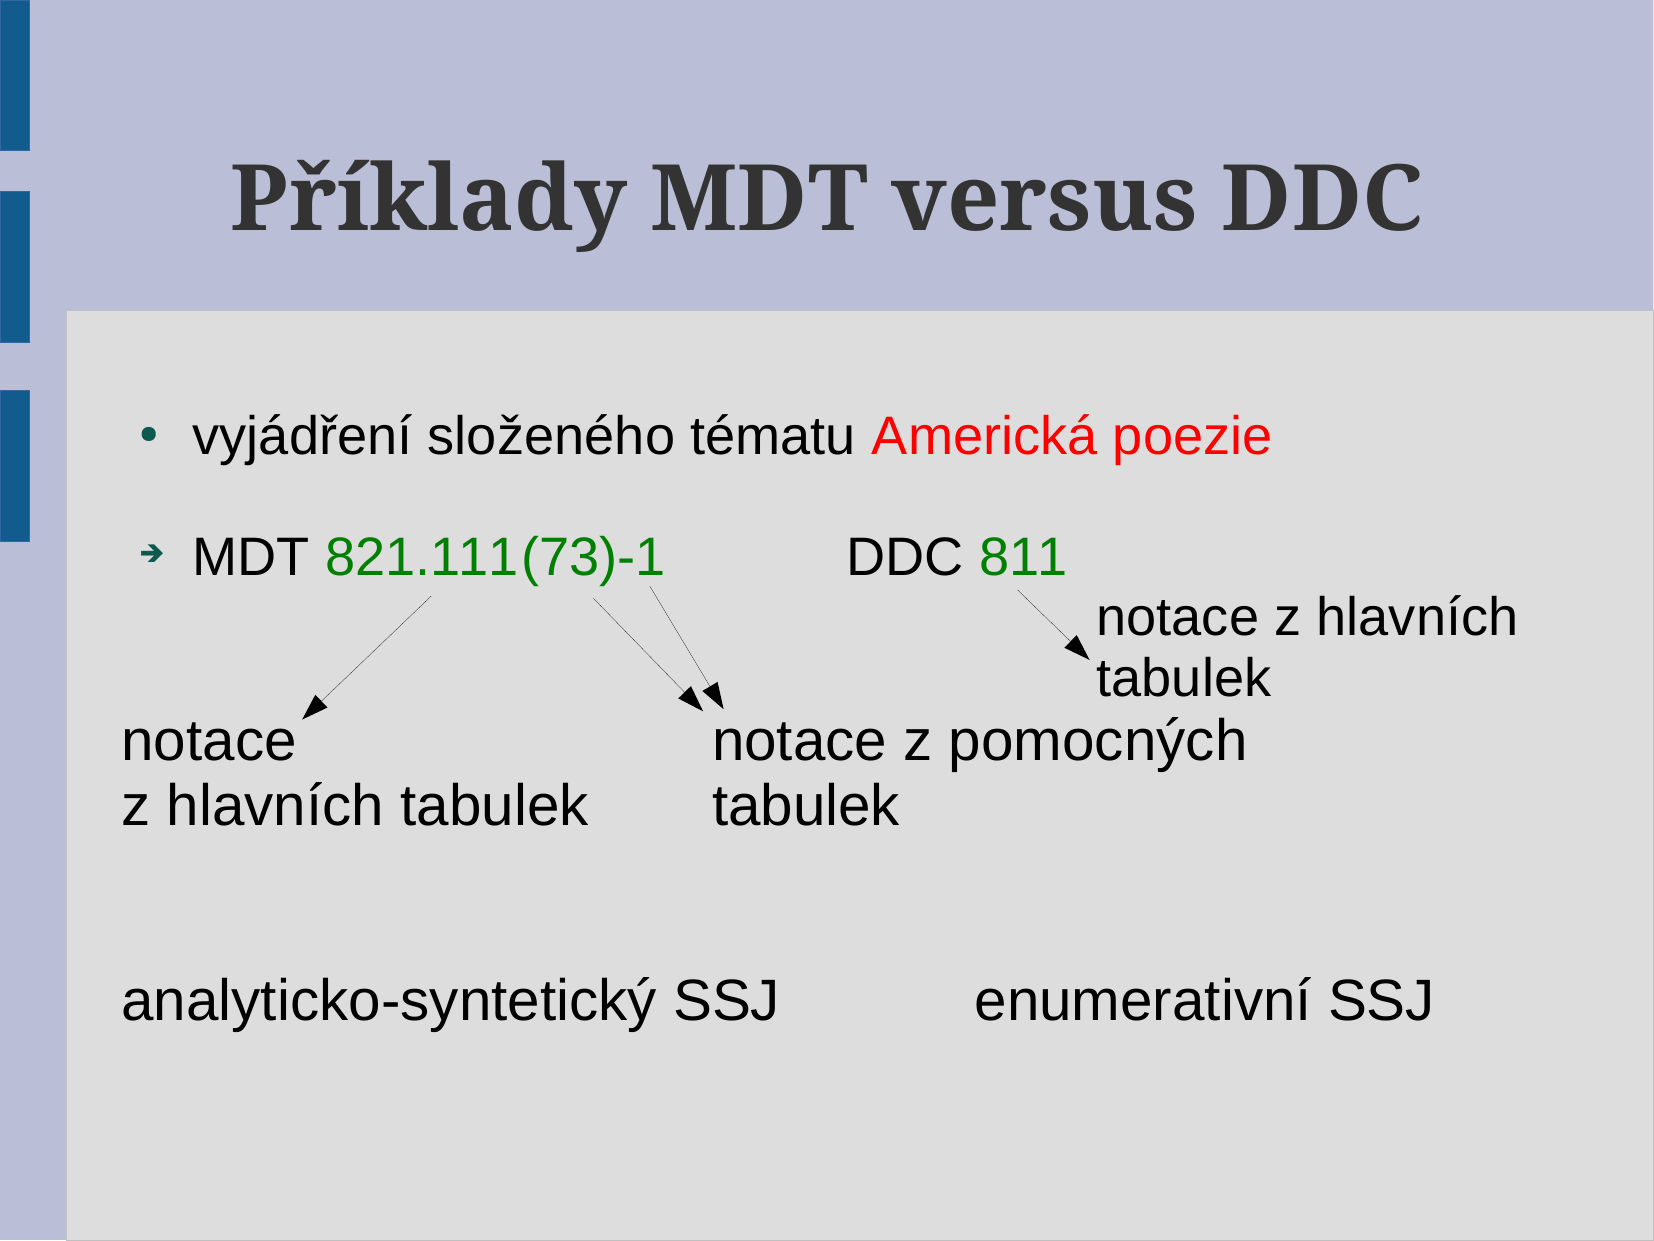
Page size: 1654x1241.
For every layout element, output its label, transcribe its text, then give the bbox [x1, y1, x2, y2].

title Příklady MDT versus DDC [121, 98, 1534, 291]
list vyjádření složeného tématu Americká poezie MDT 821.111(73)-1 DDC 811 notace z hlavních tabulek notace notace z pomocných z hlavních tabulek tabulek analyticko-syntetický SSJ enumerativní SSJ [121, 344, 1534, 1112]
